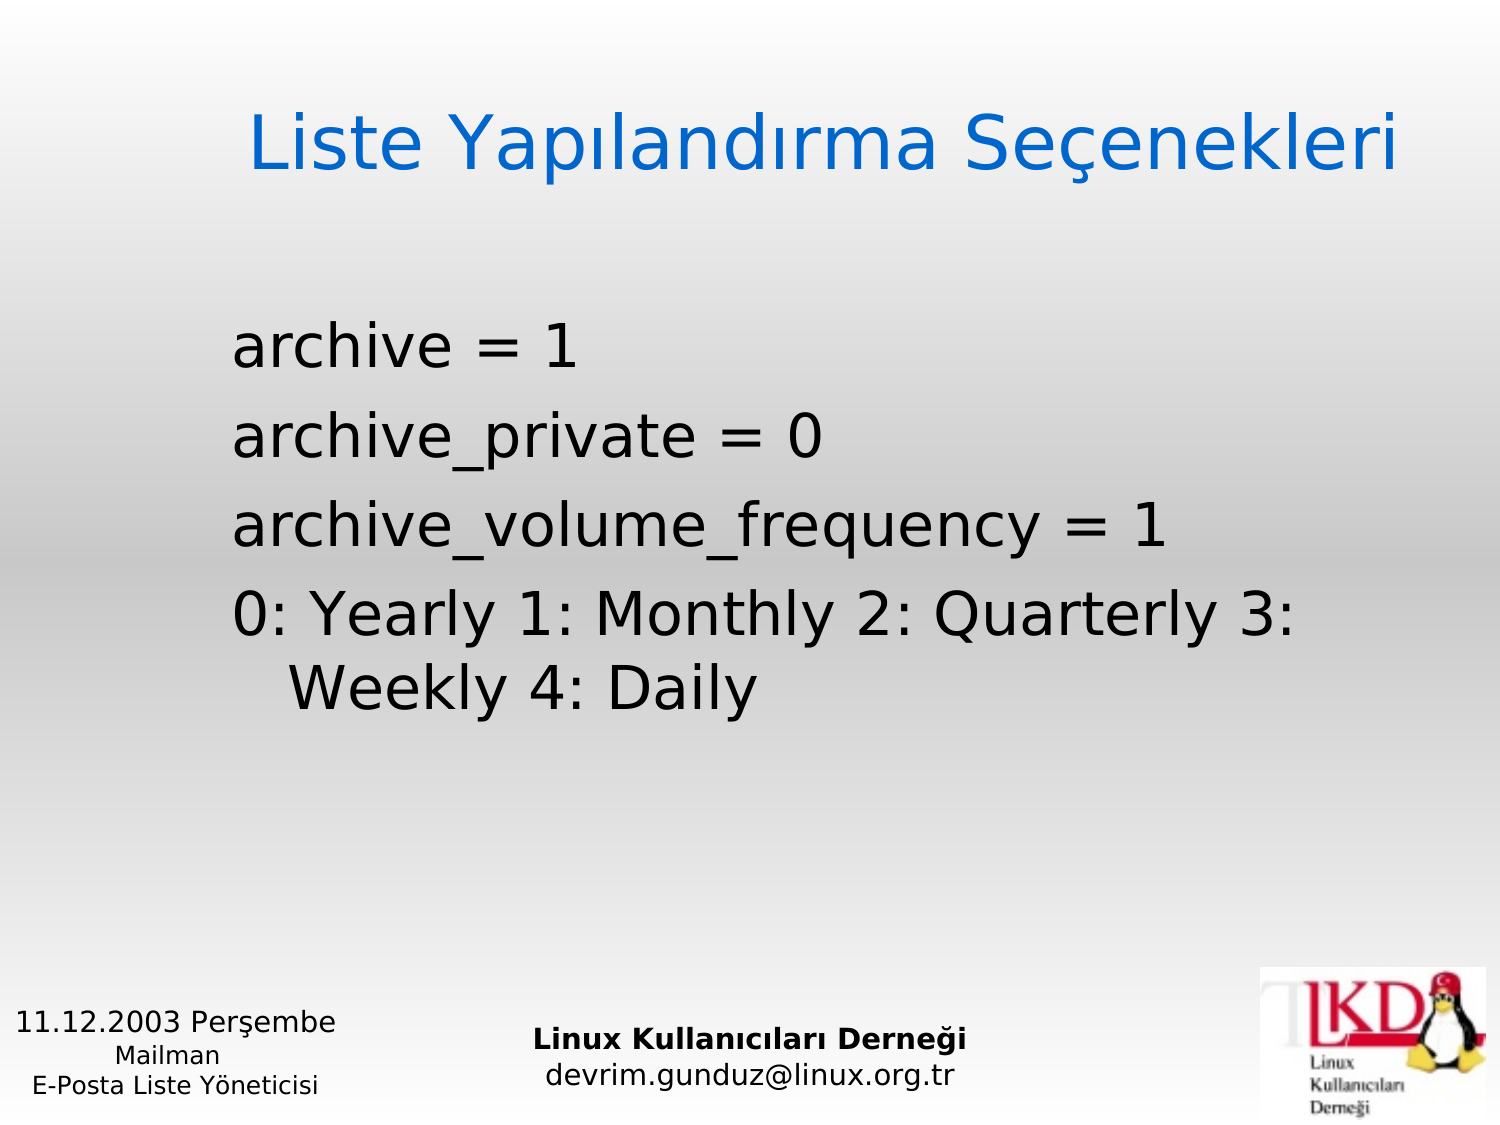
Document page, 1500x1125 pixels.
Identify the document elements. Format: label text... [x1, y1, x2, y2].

title Liste Yapılandırma Seçenekleri [224, 43, 1425, 238]
picture [1260, 967, 1486, 1120]
list archive = 1 archive_private = 0 archive_volume_frequency = 1 0: Yearly 1: Monthly 2: Quarterly 3: Weekly 4: Daily [231, 308, 1431, 984]
